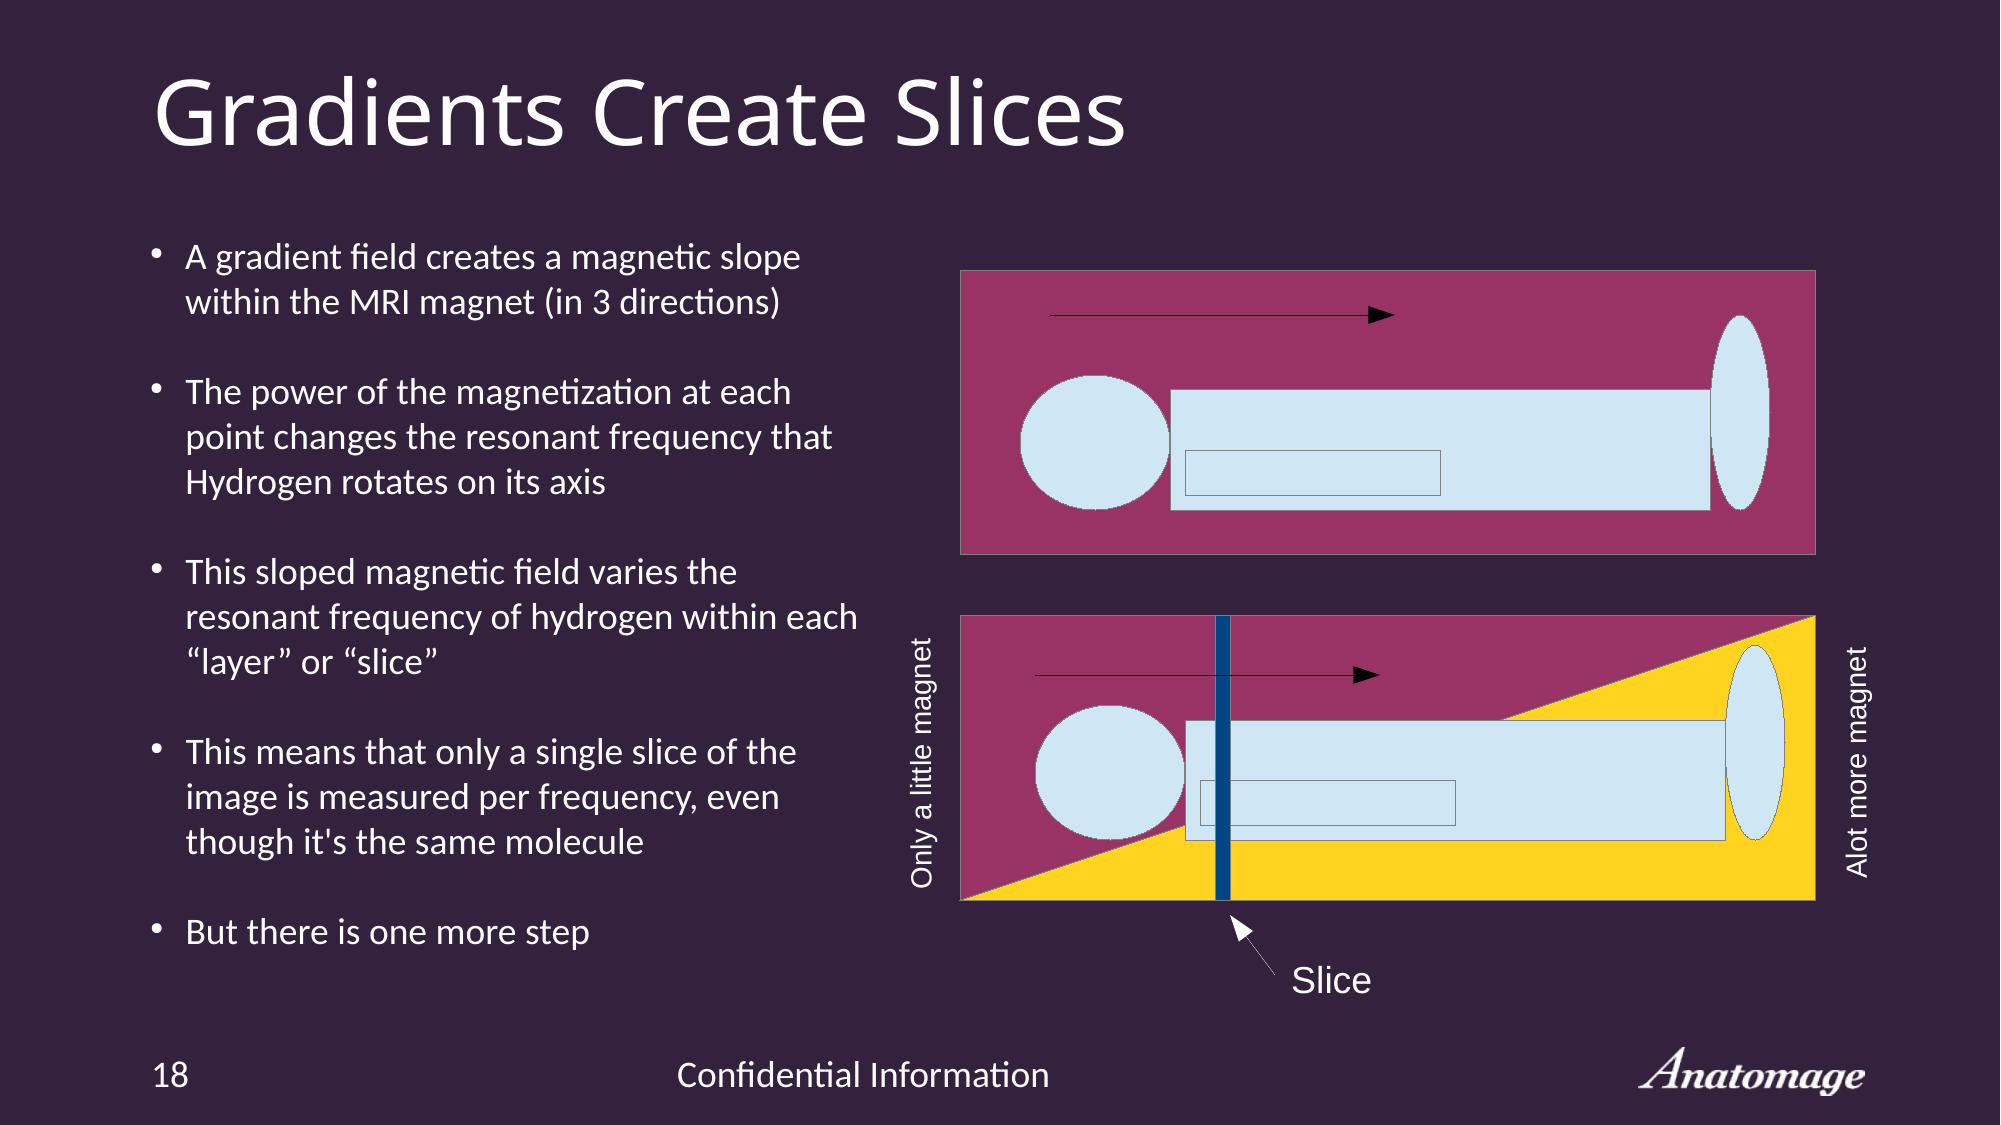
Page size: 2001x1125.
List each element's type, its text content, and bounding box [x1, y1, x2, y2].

title Gradients Create Slices [137, 60, 1863, 278]
picture [1638, 1047, 1865, 1096]
text_box [959, 615, 1816, 901]
text_box A gradient field creates a magnetic slope within the MRI magnet (in 3 directions) The power of the magnetization at each point changes the resonant frequency that Hydrogen rotates on its axis This sloped magnetic field varies the resonant frequency of hydrogen within each “layer” or “slice” This means that only a single slice of the image is measured per frequency, even though it's the same molecule But there is one more step [135, 223, 886, 871]
text_box Alot more magnet [1831, 632, 1891, 894]
text_box Only a little magnet [895, 623, 955, 905]
footer Confidential Information [662, 1042, 1338, 1103]
slide_number <number> [136, 1042, 587, 1103]
text_box Slice [1276, 951, 1388, 1009]
text_box [960, 278, 1816, 555]
